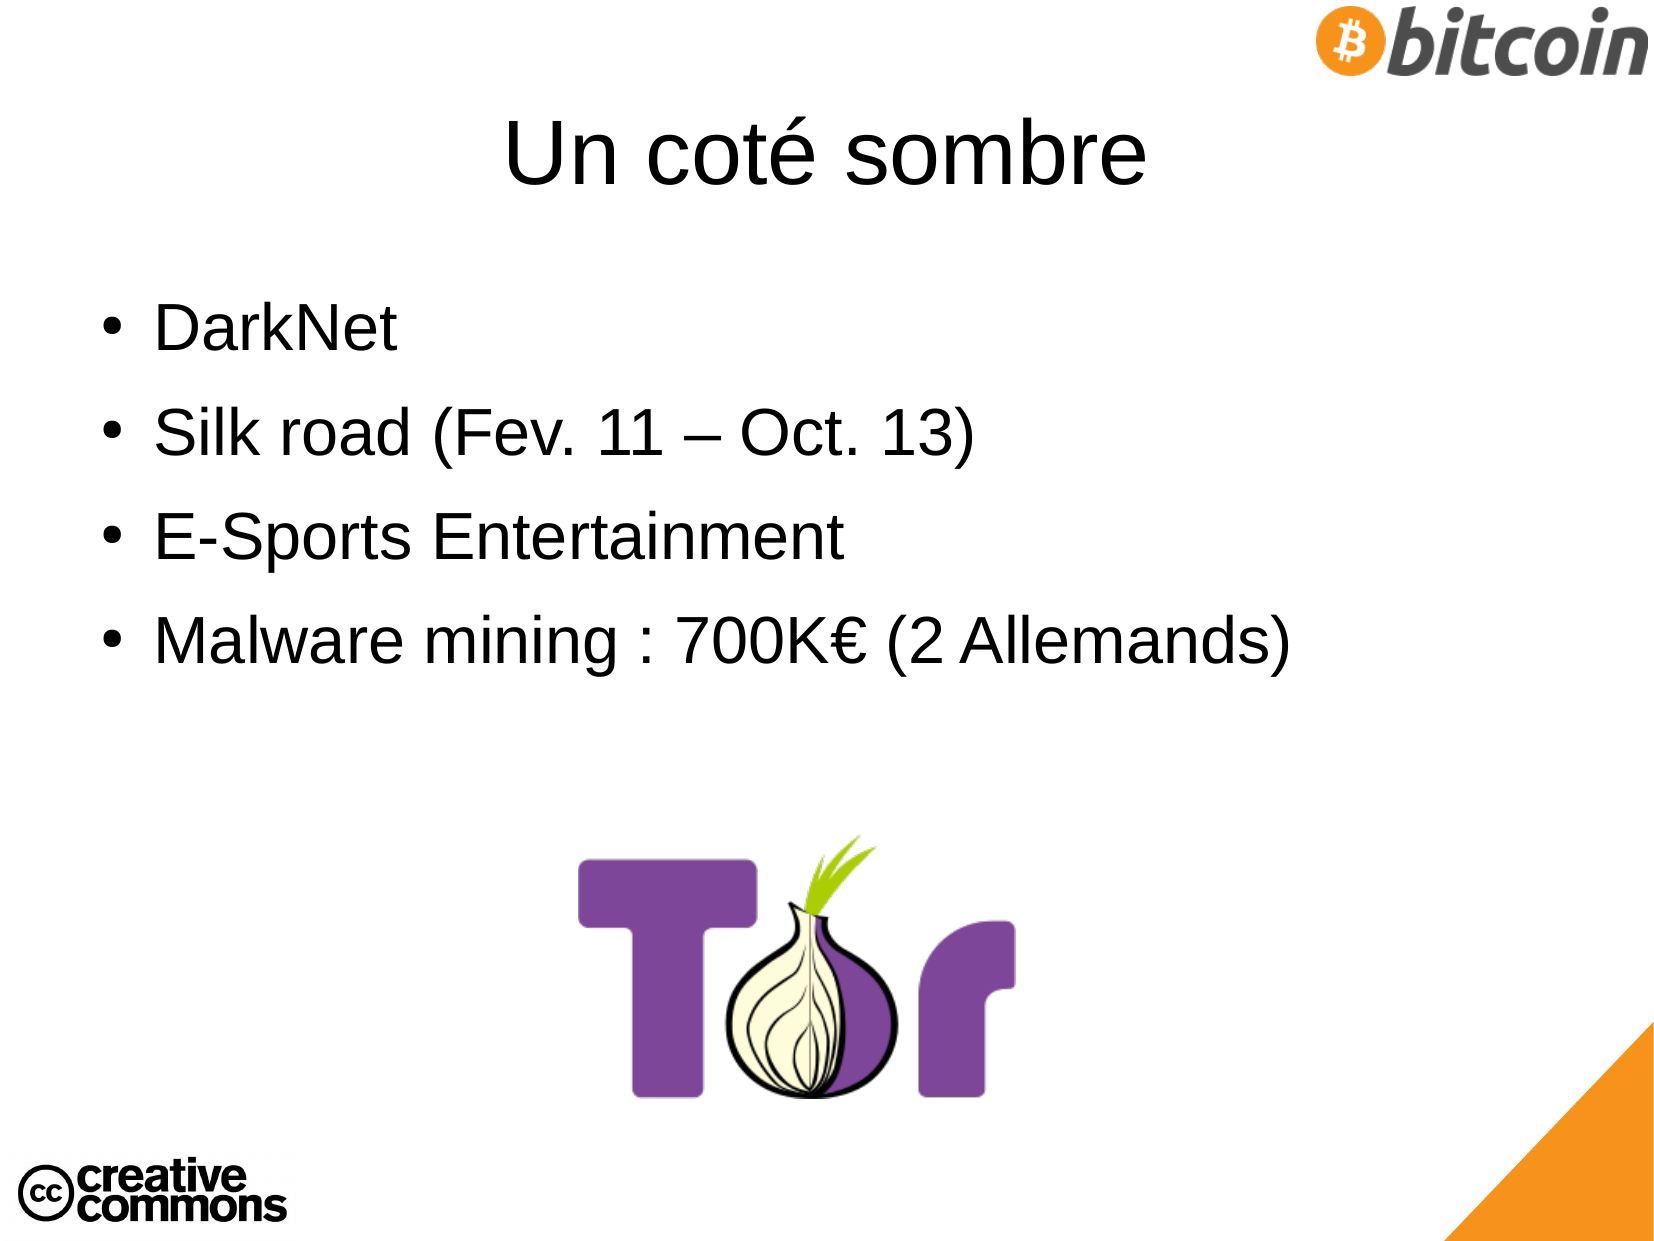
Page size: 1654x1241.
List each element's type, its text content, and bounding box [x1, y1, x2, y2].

picture [3, 1139, 296, 1241]
title Un coté sombre [82, 49, 1571, 257]
picture [578, 834, 1016, 1099]
picture [1316, 6, 1648, 76]
list DarkNet Silk road (Fev. 11 – Oct. 13) E-Sports Entertainment Malware mining : 700K€ (2 Allemands) [82, 290, 1538, 1010]
